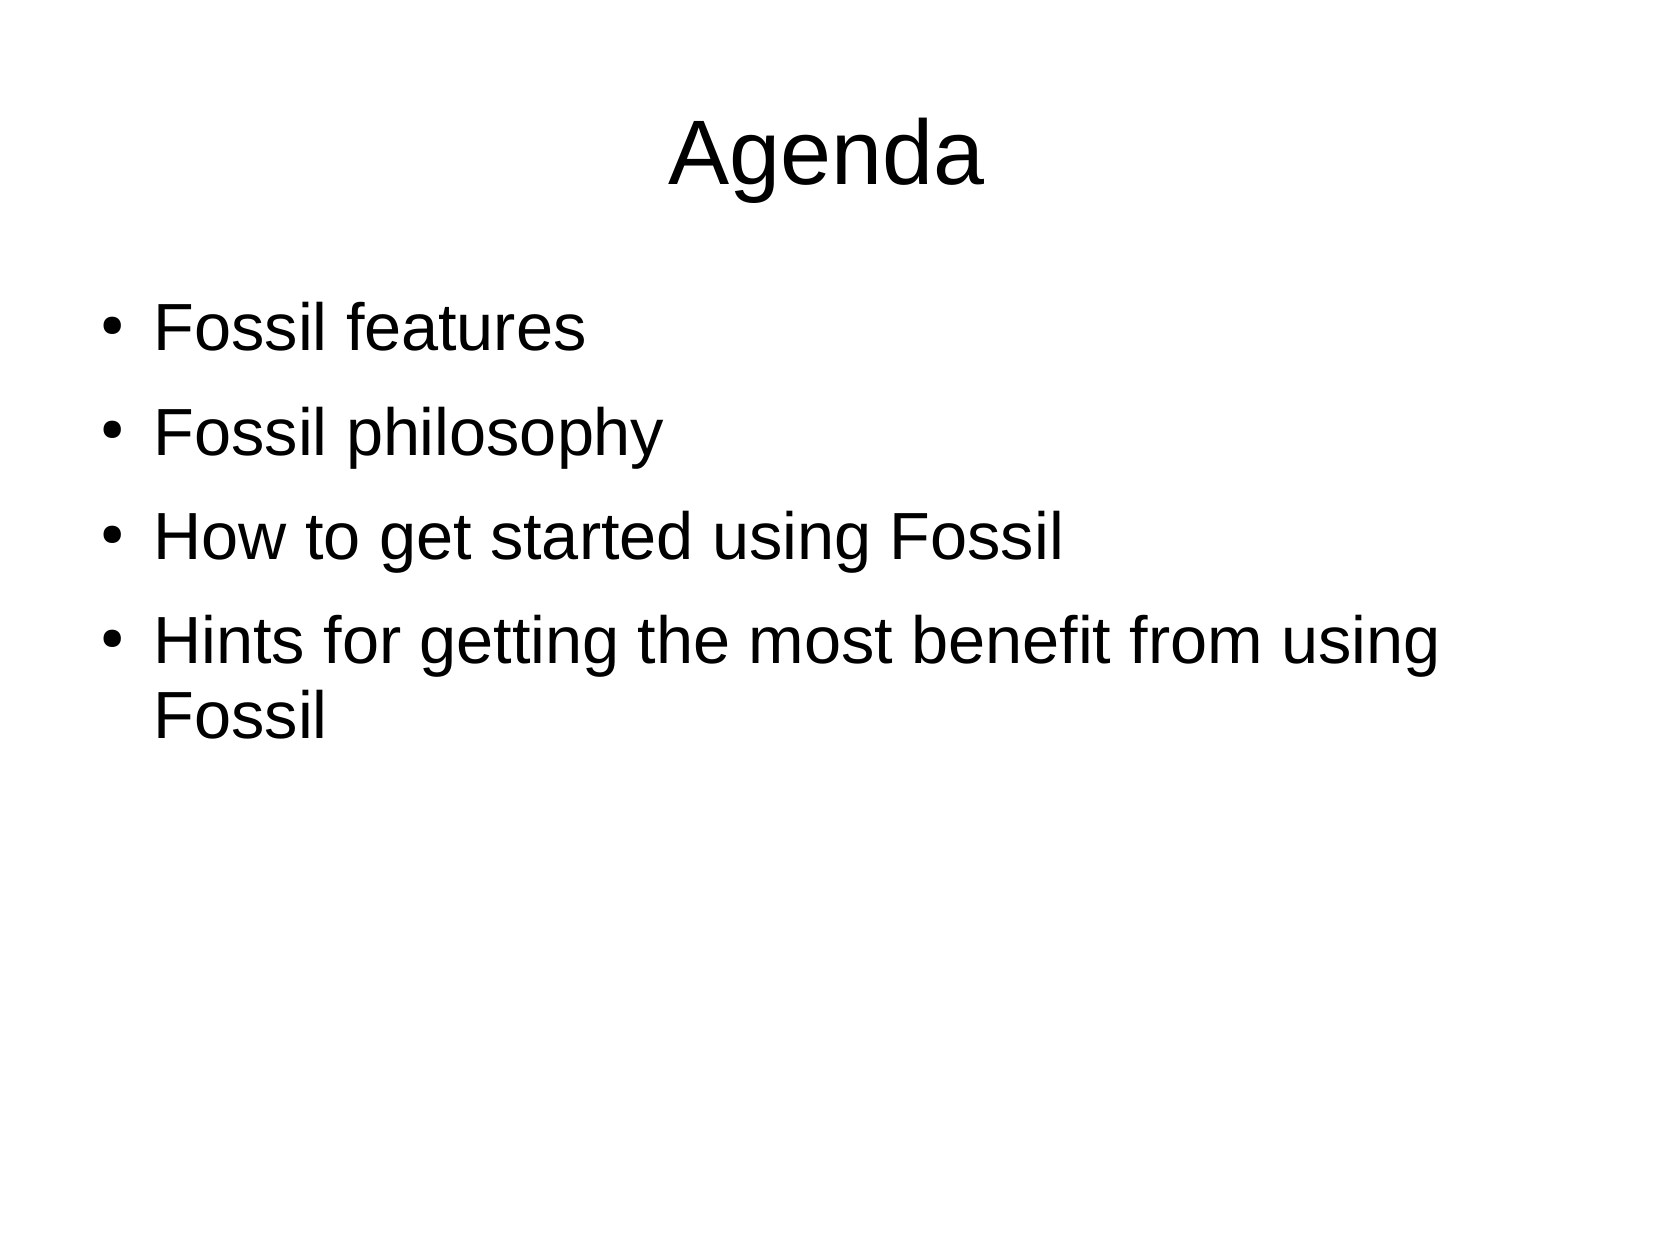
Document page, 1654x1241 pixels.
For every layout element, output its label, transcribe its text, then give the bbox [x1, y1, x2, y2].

title Agenda [82, 56, 1571, 250]
list Fossil features Fossil philosophy How to get started using Fossil Hints for getting the most benefit from using Fossil [82, 290, 1571, 1095]
